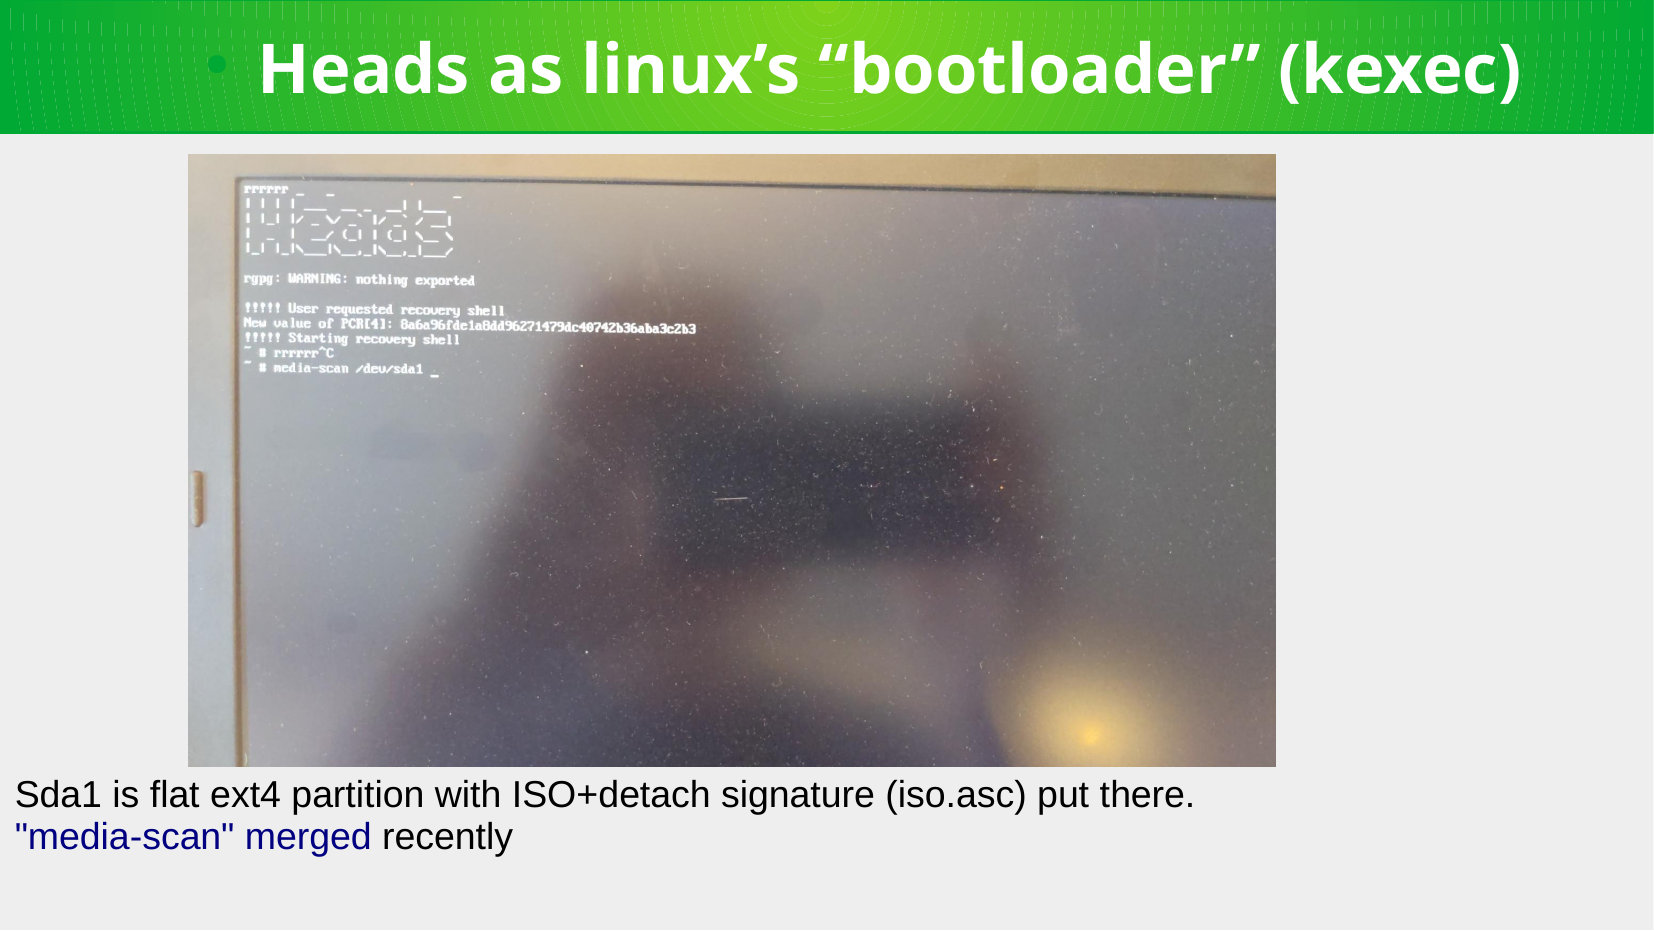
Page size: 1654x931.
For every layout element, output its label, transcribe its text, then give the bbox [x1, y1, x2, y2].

text_box Sda1 is flat ext4 partition with ISO+detach signature (iso.asc) put there. "media-scan" merged recently [0, 766, 1212, 865]
title Heads as linux’s “bootloader” (kexec) [73, 14, 1565, 119]
picture [188, 154, 1276, 767]
